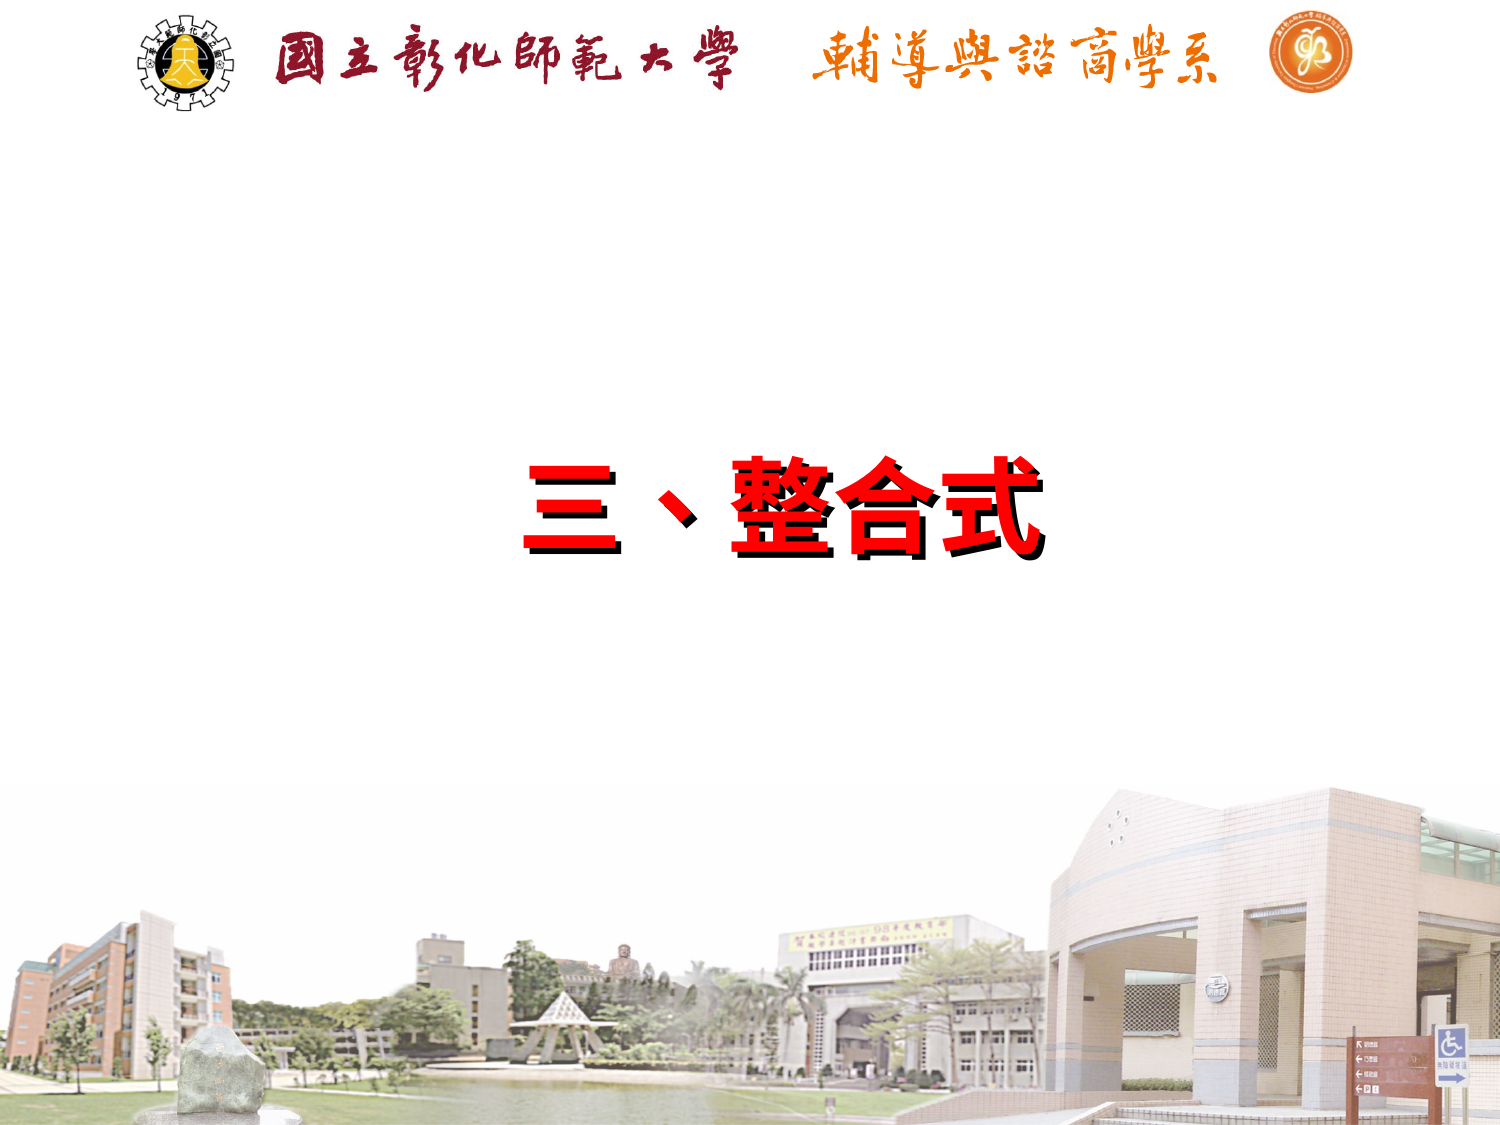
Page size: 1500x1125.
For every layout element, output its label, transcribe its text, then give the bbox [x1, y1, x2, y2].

list 三、整合式 [41, 432, 1471, 575]
